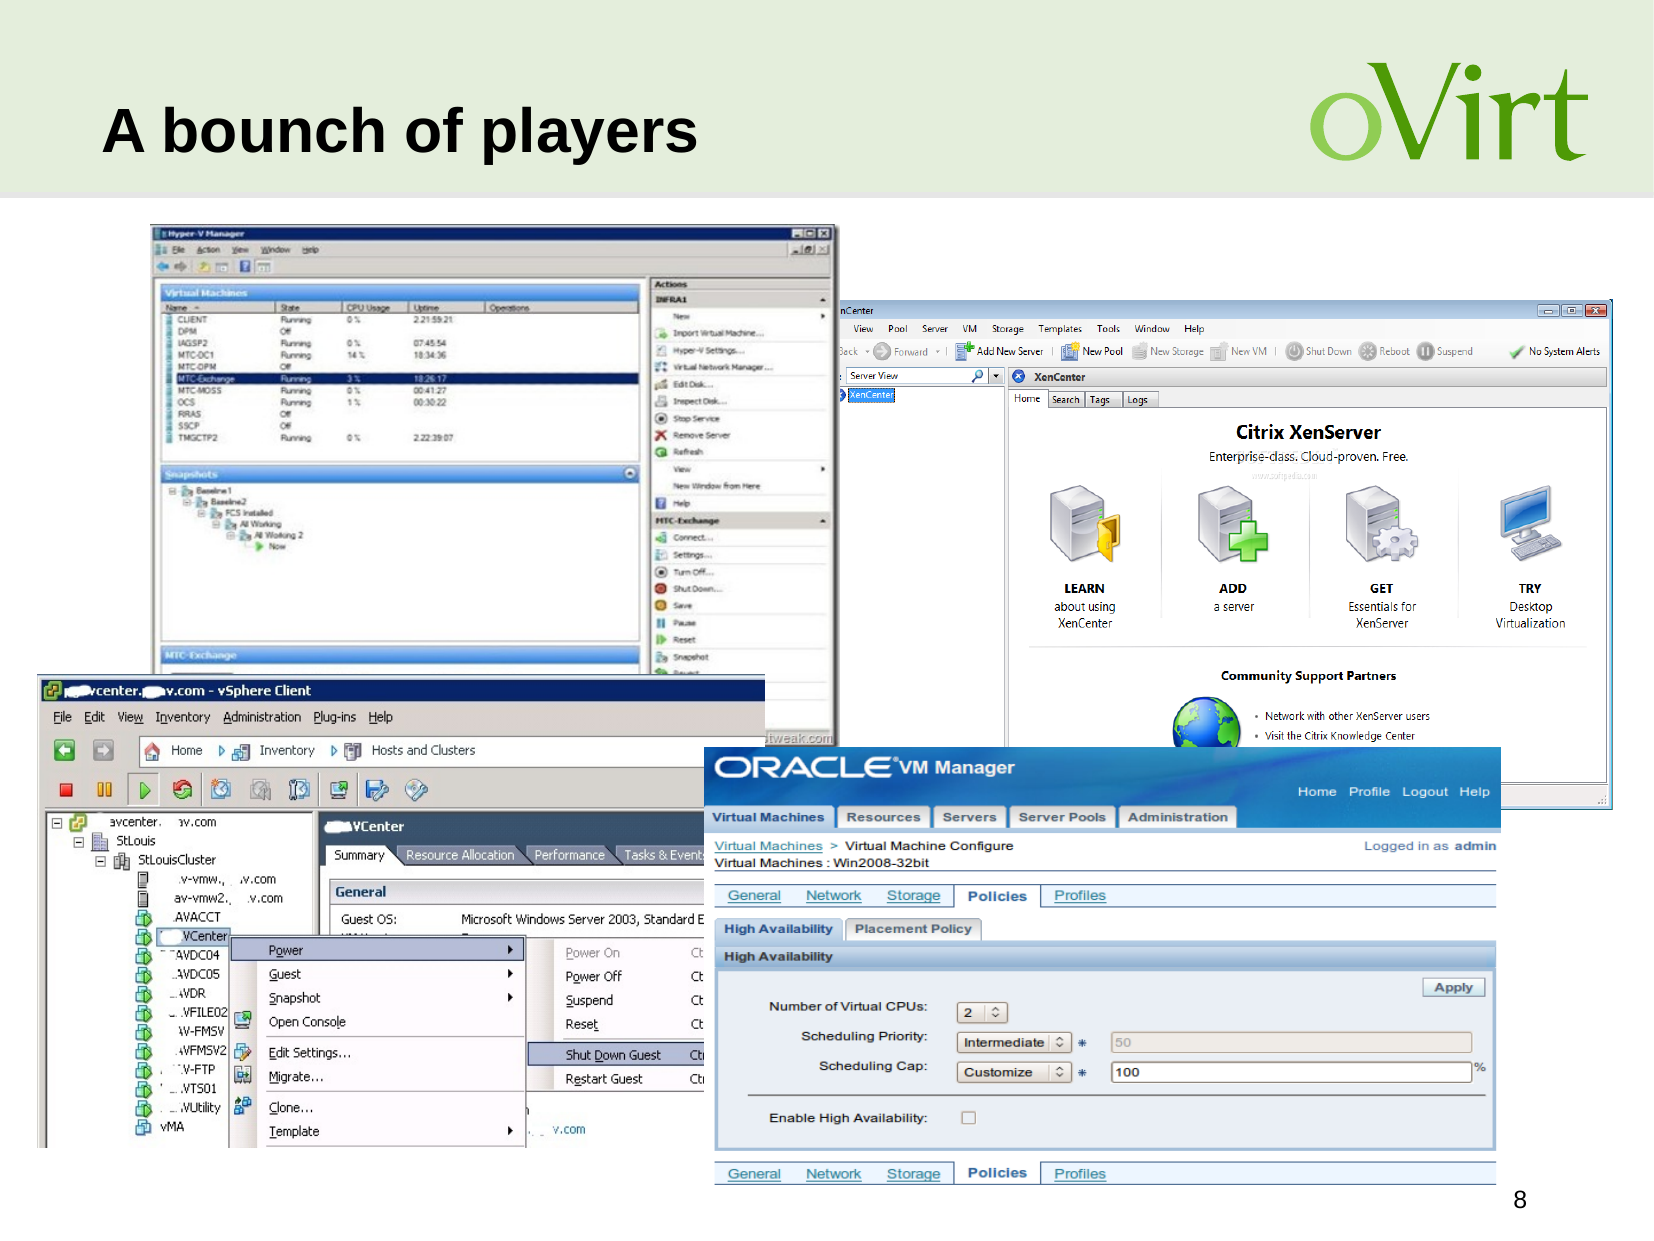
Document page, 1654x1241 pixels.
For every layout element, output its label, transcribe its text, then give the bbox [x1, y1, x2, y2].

title A bounch of players [86, 36, 1307, 225]
picture [37, 225, 1613, 1186]
